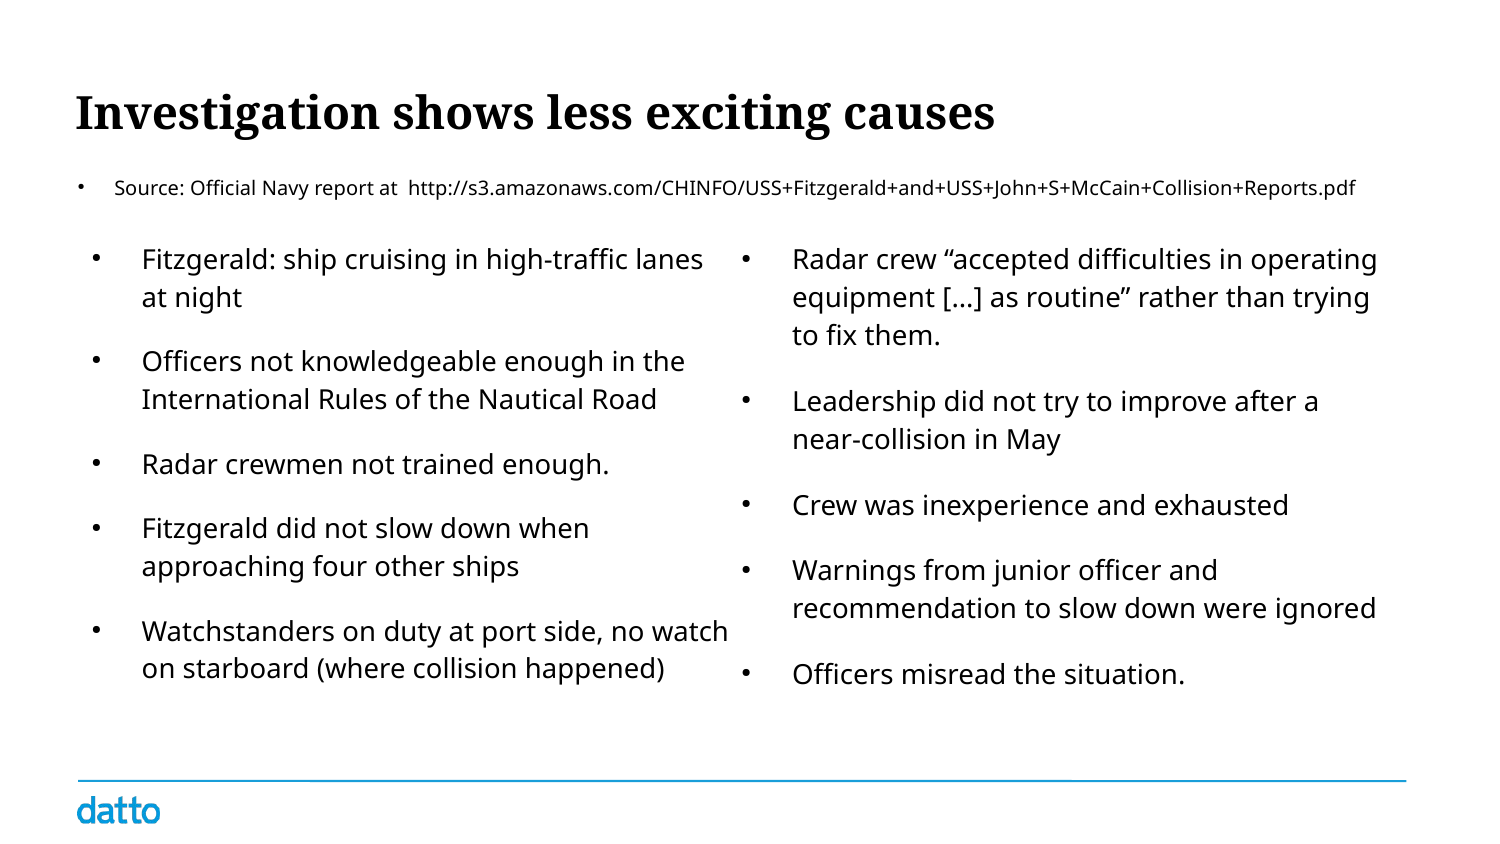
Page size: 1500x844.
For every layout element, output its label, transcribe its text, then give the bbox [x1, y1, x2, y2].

picture [77, 796, 91, 808]
picture [136, 796, 160, 824]
title Investigation shows less exciting causes [75, 51, 1404, 172]
list Fitzgerald: ship cruising in high-traffic lanes at night Officers not knowledgeable enough in the International Rules of the Nautical Road Radar crewmen not trained enough. Fitzgerald did not slow down when approaching four other ships Watchstanders on duty at port side, no watch on starboard (where collision happened) [75, 240, 724, 730]
list Radar crew “accepted difficulties in operating equipment […] as routine” rather than trying to fix them. Leadership did not try to improve after a near-collision in May Crew was inexperience and exhausted Warnings from junior officer and recommendation to slow down were ignored Officers misread the situation. [724, 240, 1382, 730]
picture [122, 808, 133, 824]
picture [82, 808, 91, 819]
picture [95, 796, 133, 824]
picture [146, 808, 156, 819]
list Source: Official Navy report at http://s3.amazonaws.com/CHINFO/USS+Fitzgerald+and+USS+John+S+McCain+Collision+Reports.pdf [65, 173, 1383, 232]
